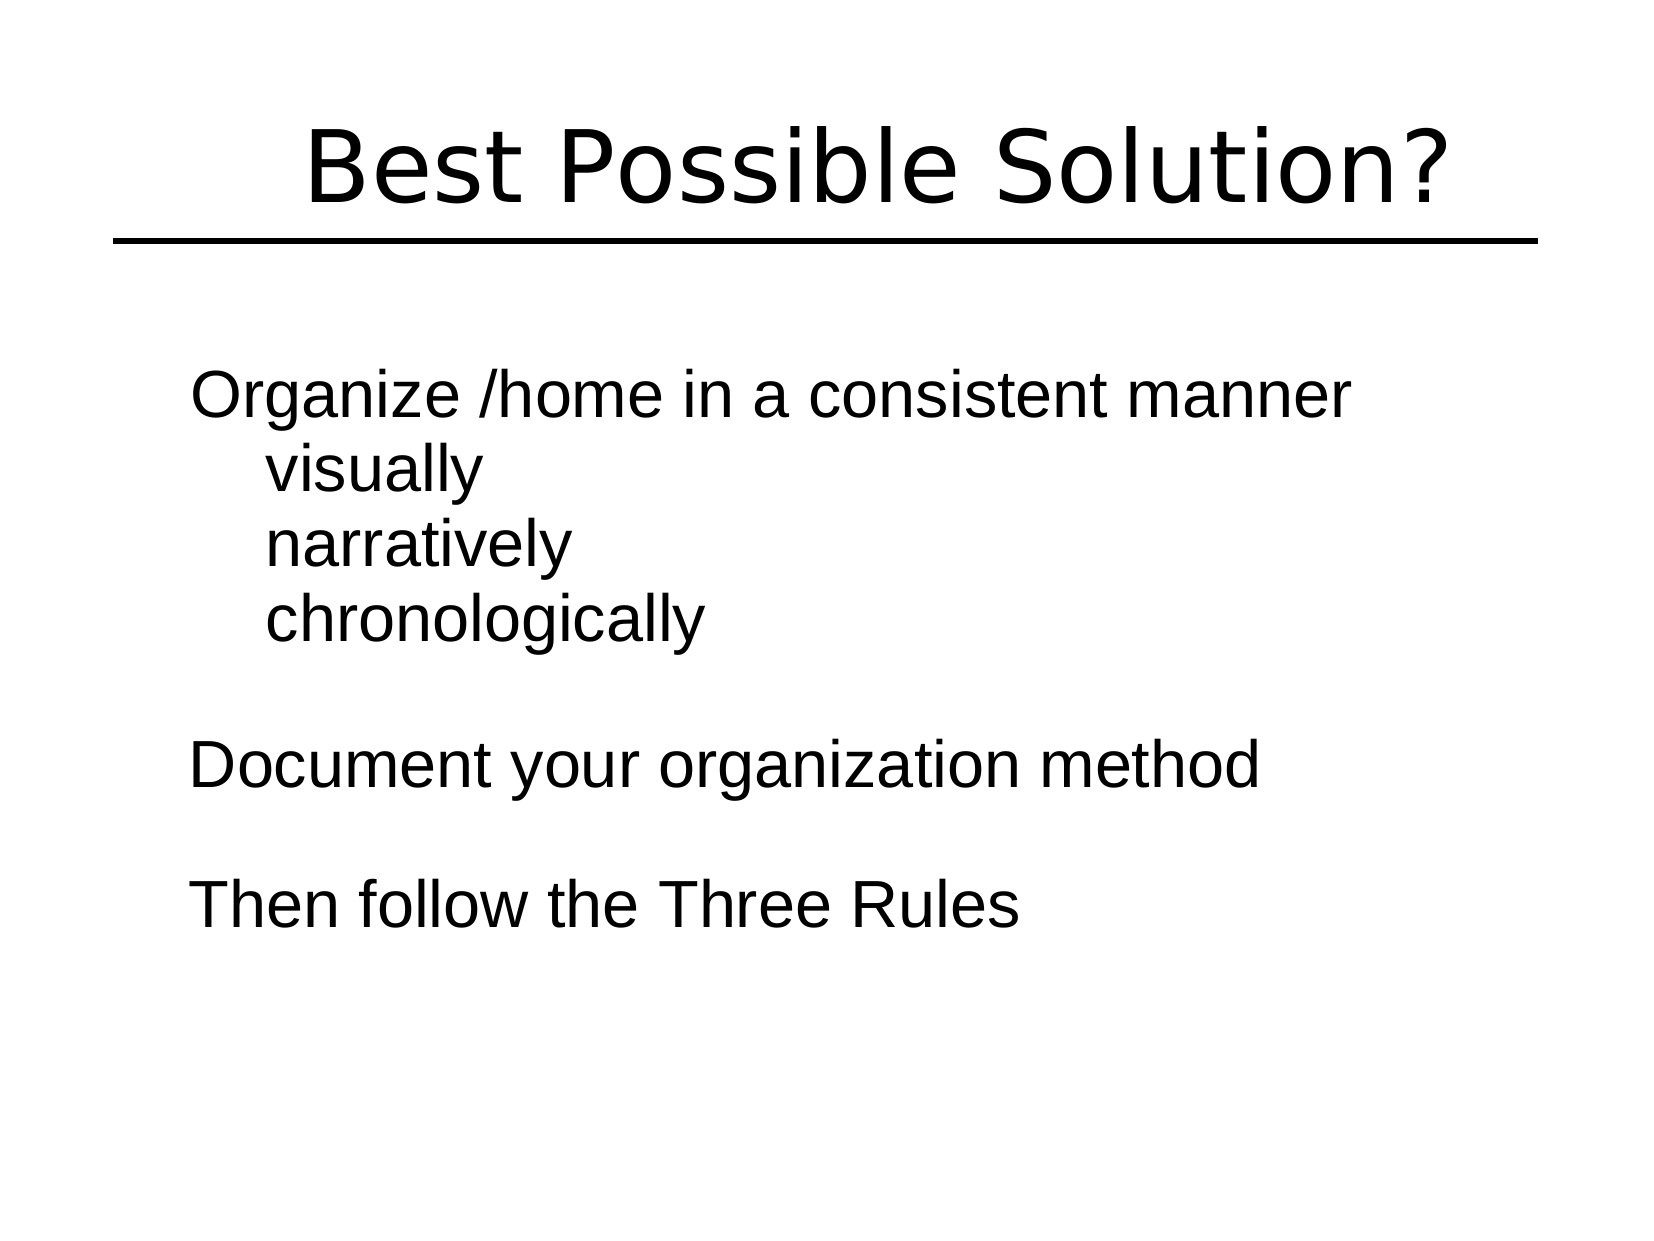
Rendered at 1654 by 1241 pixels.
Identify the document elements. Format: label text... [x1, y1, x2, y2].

text_box Then follow the Three Rules [173, 860, 1501, 950]
text_box Organize /home in a consistent manner visually narratively chronologically [176, 349, 1501, 664]
text_box Best Possible Solution? [288, 102, 1489, 234]
text_box Document your organization method [173, 719, 1463, 810]
